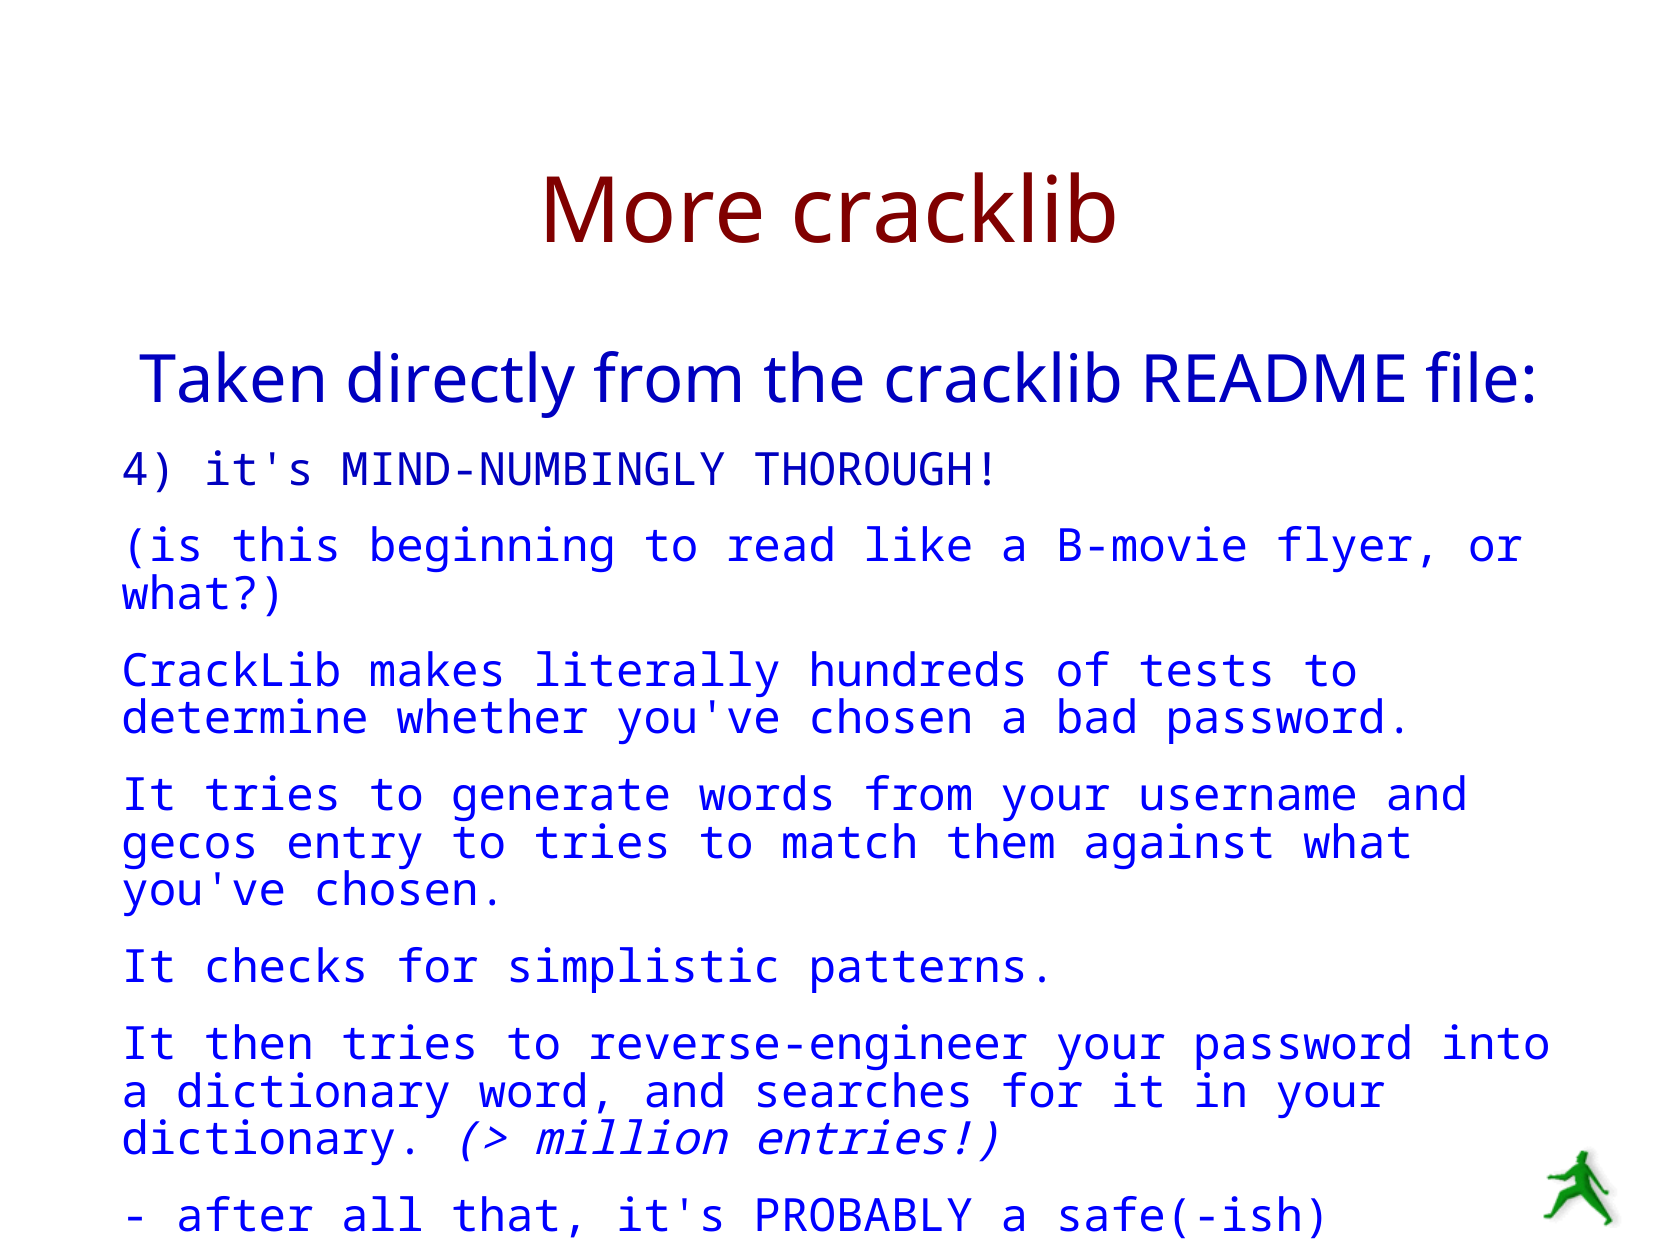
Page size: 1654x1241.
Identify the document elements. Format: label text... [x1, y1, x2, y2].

list Taken directly from the cracklib README file: 4) it's MIND-NUMBINGLY THOROUGH! (is this beginning to read like a B-movie flyer, or what?) CrackLib makes literally hundreds of tests to determine whether you've chosen a bad password. It tries to generate words from your username and gecos entry to tries to match them against what you've chosen. It checks for simplistic patterns. It then tries to reverse-engineer your password into a dictionary word, and searches for it in your dictionary. (> million entries!) - after all that, it's PROBABLY a safe(-ish) password. 8-) [121, 344, 1560, 1207]
picture [1541, 1135, 1633, 1228]
title More cracklib [87, 97, 1572, 316]
